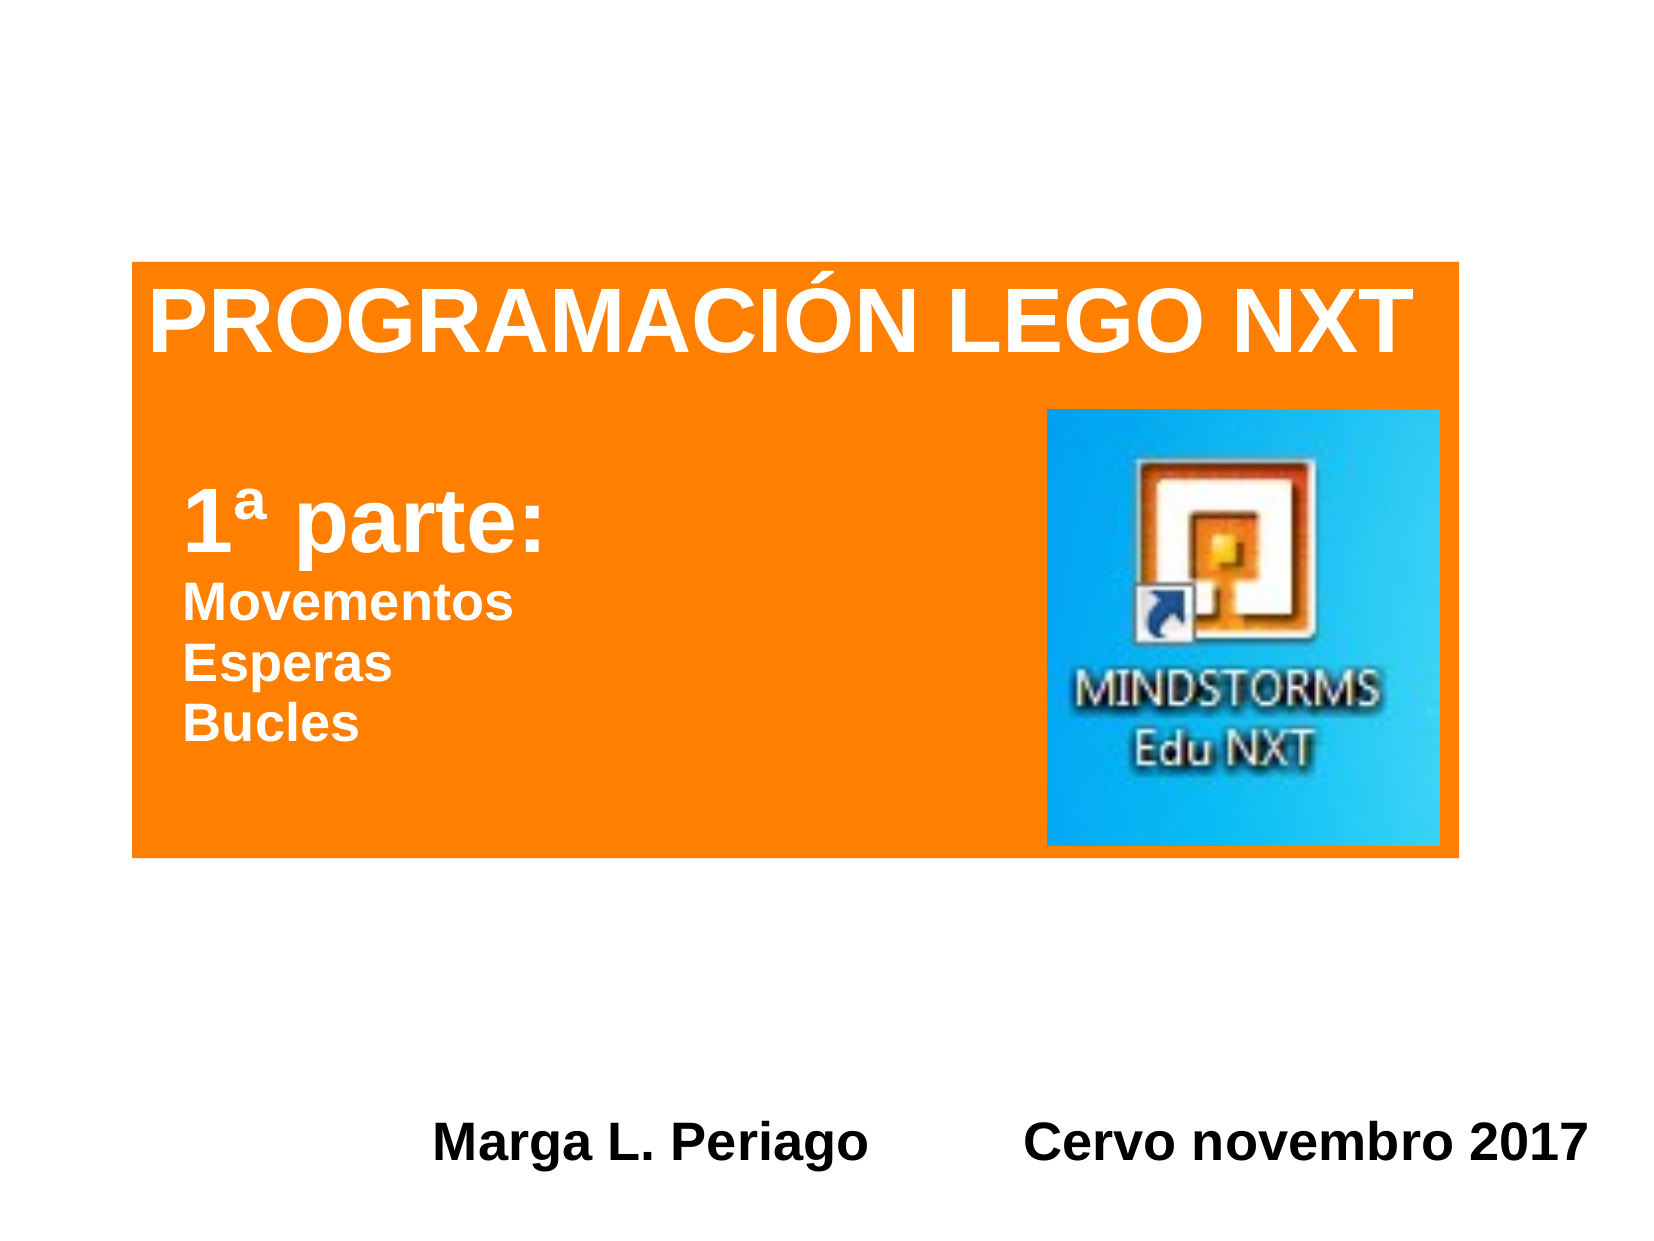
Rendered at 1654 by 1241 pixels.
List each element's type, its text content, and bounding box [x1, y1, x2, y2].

text_box 1ª parte: Movementos Esperas Bucles [168, 461, 637, 762]
text_box PROGRAMACIÓN LEGO NXT [132, 261, 1460, 859]
text_box Marga L. Periago Cervo novembro 2017 [418, 1104, 1607, 1180]
picture [1064, 409, 1440, 846]
